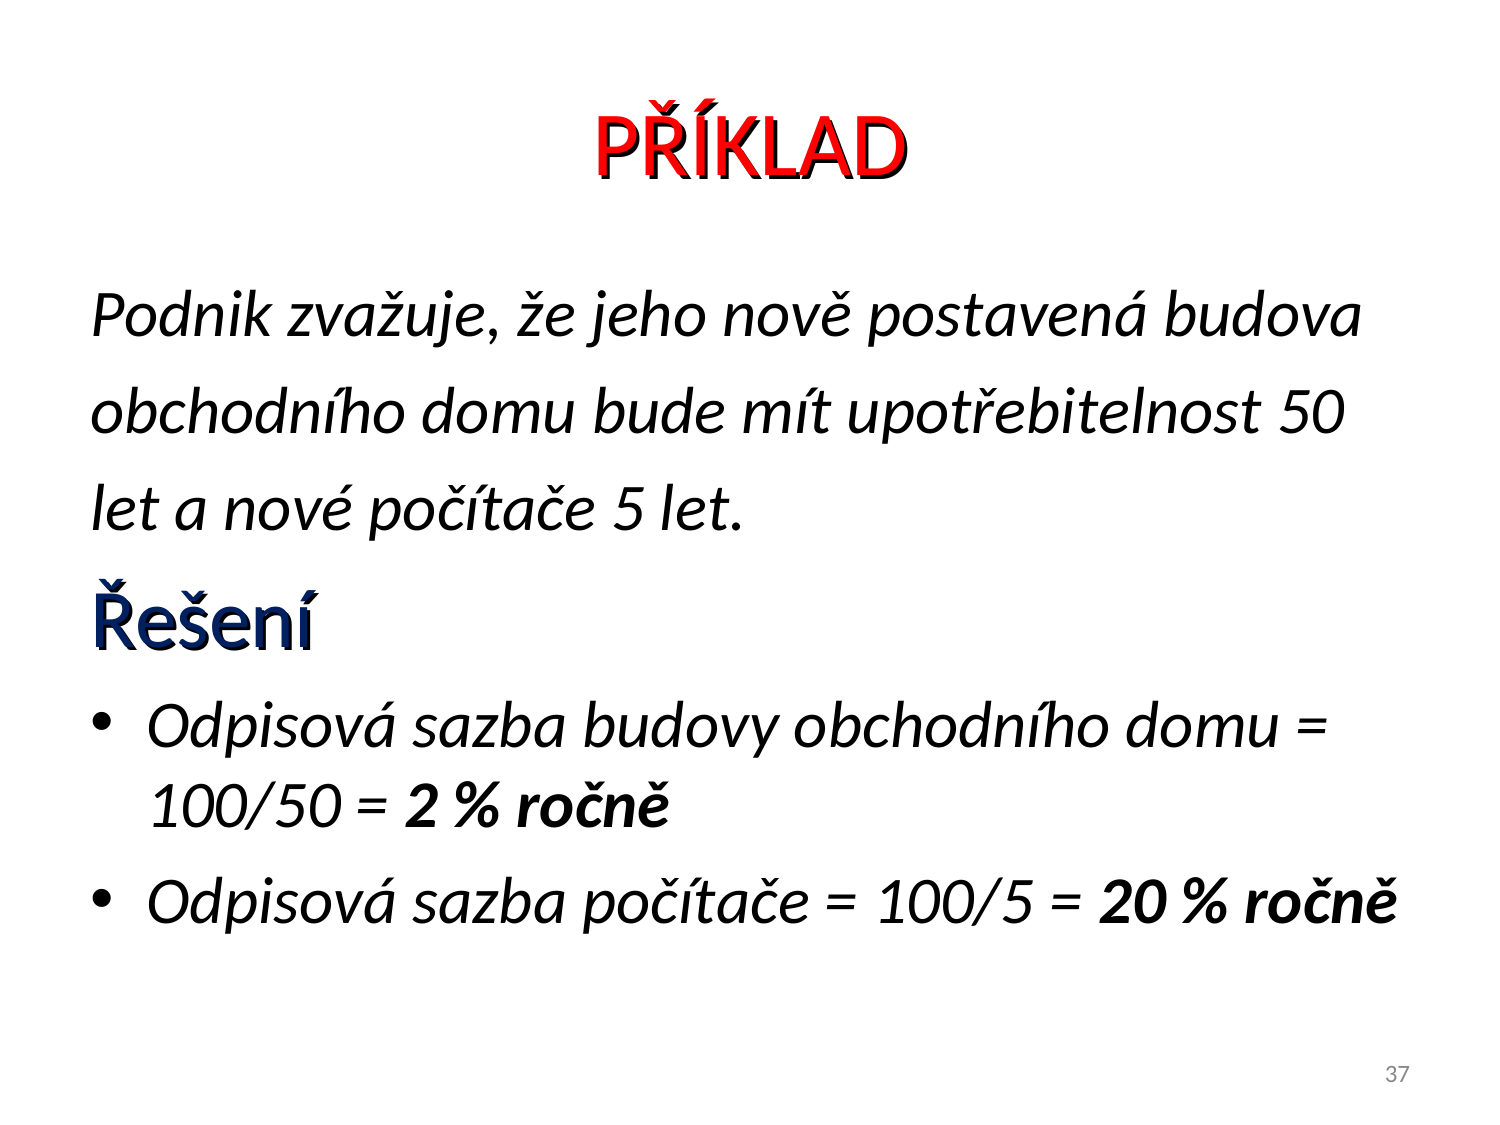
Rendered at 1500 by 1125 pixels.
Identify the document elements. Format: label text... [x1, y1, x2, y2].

title PŘÍKLAD [75, 45, 1426, 233]
text_box <číslo> [1074, 1042, 1426, 1103]
list Podnik zvažuje, že jeho nově postavená budova obchodního domu bude mít upotřebitelnost 50 let a nové počítače 5 let. Řešení Odpisová sazba budovy obchodního domu = 100/50 = 2 % ročně Odpisová sazba počítače = 100/5 = 20 % ročně [75, 262, 1426, 1042]
